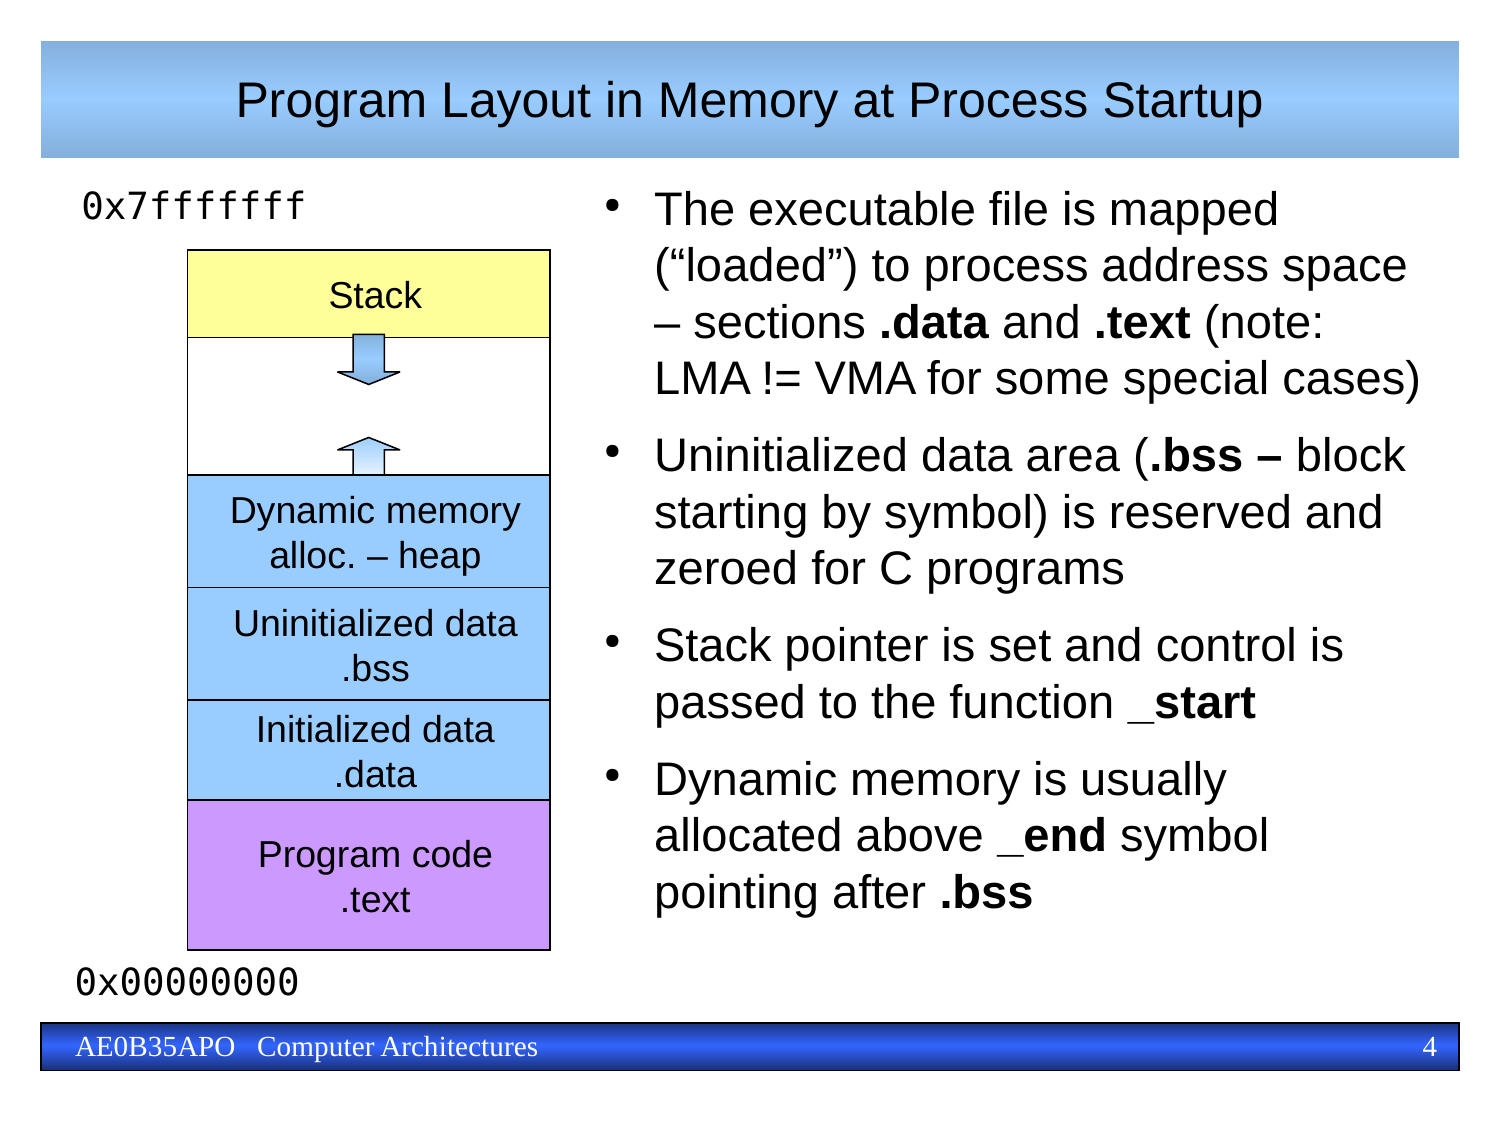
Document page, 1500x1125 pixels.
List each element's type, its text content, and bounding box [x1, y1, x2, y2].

title Program Layout in Memory at Process Startup [41, 41, 1459, 158]
text_box Dynamic memory alloc. – heap [187, 474, 550, 588]
list The executable file is mapped (“loaded”) to process address space – sections .data and .text (note: LMA != VMA for some special cases) Uninitialized data area (.bss – block starting by symbol) is reserved and zeroed for C programs Stack pointer is set and control is passed to the function _start Dynamic memory is usually allocated above _end symbol pointing after .bss [587, 178, 1426, 994]
text_box 0x00000000 [66, 949, 308, 1011]
text_box 0x7fffffff [73, 173, 314, 235]
text_box Initialized data .data [187, 699, 550, 800]
text_box [337, 437, 401, 474]
text_box Stack [187, 249, 550, 338]
text_box [337, 334, 401, 385]
text_box Program code .text [187, 800, 550, 950]
text_box Uninitialized data .bss [187, 588, 550, 699]
